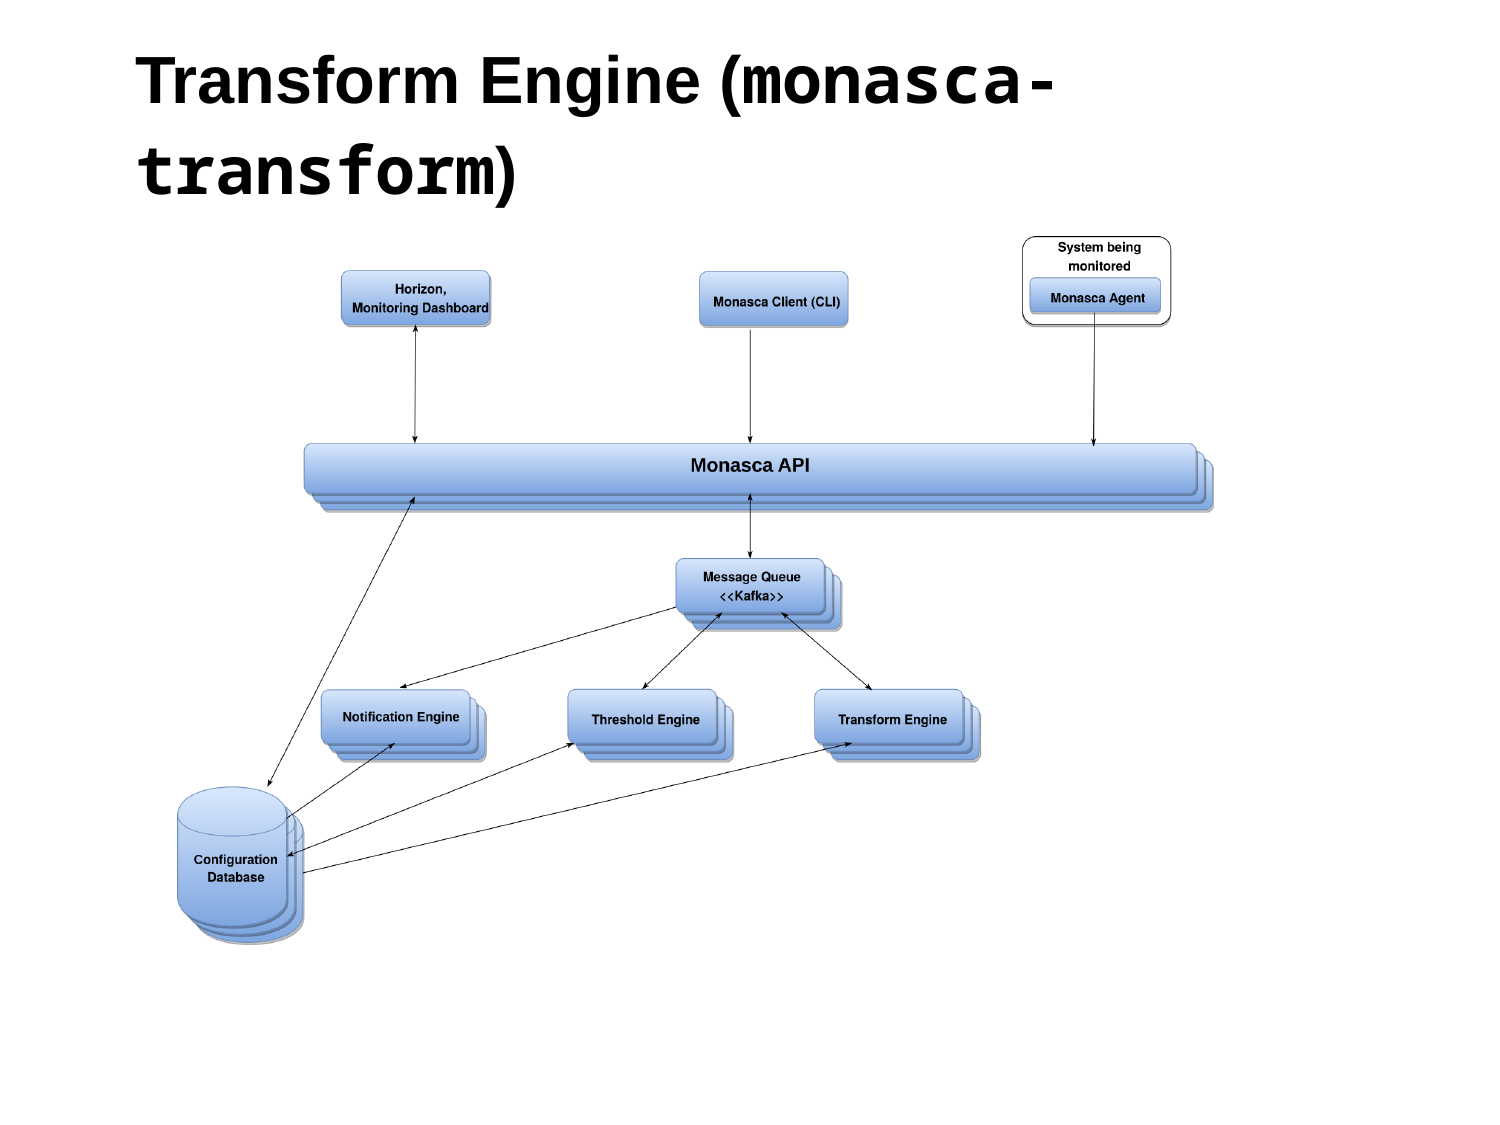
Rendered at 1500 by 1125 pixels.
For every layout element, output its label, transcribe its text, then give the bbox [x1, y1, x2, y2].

title Transform Engine (monasca-transform) [135, 38, 1372, 207]
picture [177, 236, 1359, 945]
